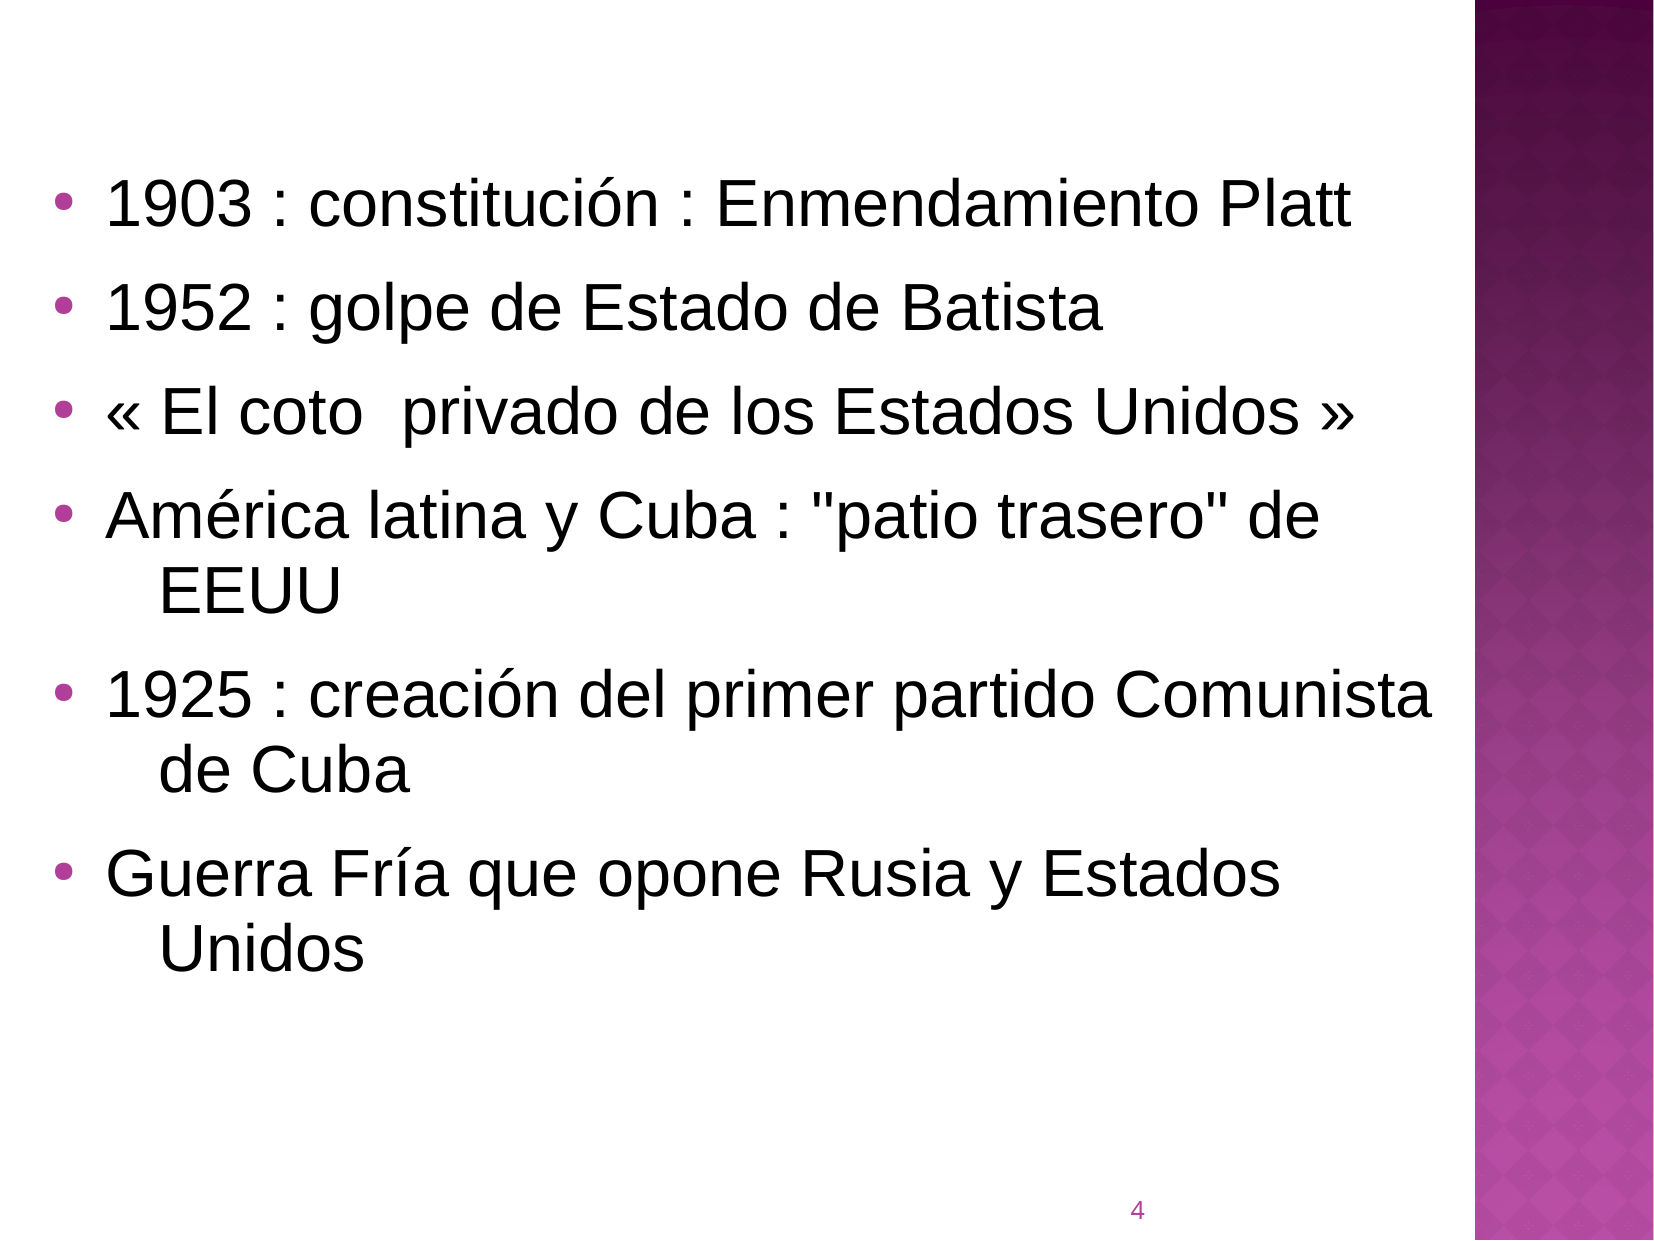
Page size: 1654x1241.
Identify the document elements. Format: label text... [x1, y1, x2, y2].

picture [1474, 0, 1654, 1241]
text_box <numéro> [1130, 1185, 1237, 1227]
list 1903 : constitución : Enmendamiento Platt 1952 : golpe de Estado de Batista « El coto privado de los Estados Unidos » América latina y Cuba : "patio trasero" de EEUU 1925 : creación del primer partido Comunista de Cuba Guerra Fría que opone Rusia y Estados Unidos [0, 53, 1489, 1205]
